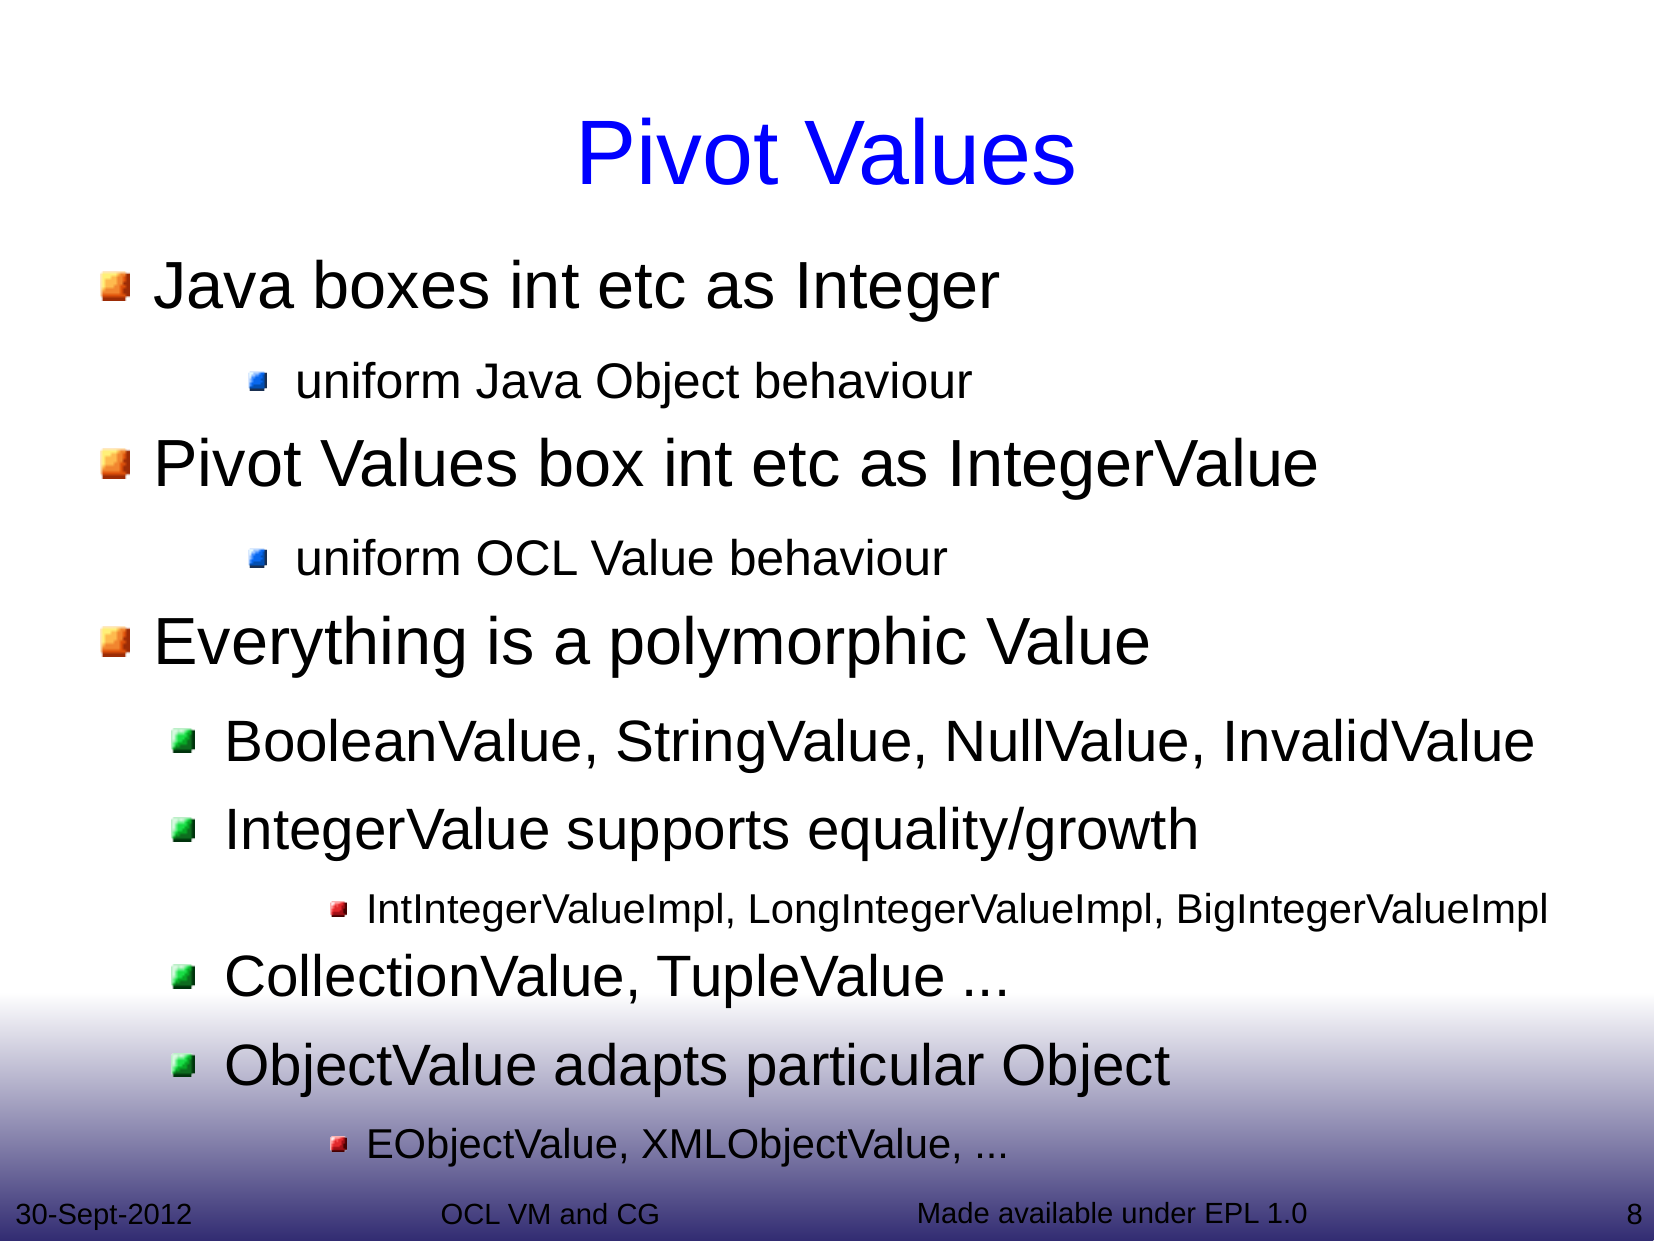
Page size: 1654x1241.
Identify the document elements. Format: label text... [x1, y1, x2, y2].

title Pivot Values [82, 49, 1571, 248]
list Java boxes int etc as Integer uniform Java Object behaviour Pivot Values box int etc as IntegerValue uniform OCL Value behaviour Everything is a polymorphic Value BooleanValue, StringValue, NullValue, InvalidValue IntegerValue supports equality/growth IntIntegerValueImpl, LongIntegerValueImpl, BigIntegerValueImpl CollectionValue, TupleValue ... ObjectValue adapts particular Object EObjectValue, XMLObjectValue, ... [82, 248, 1639, 1168]
